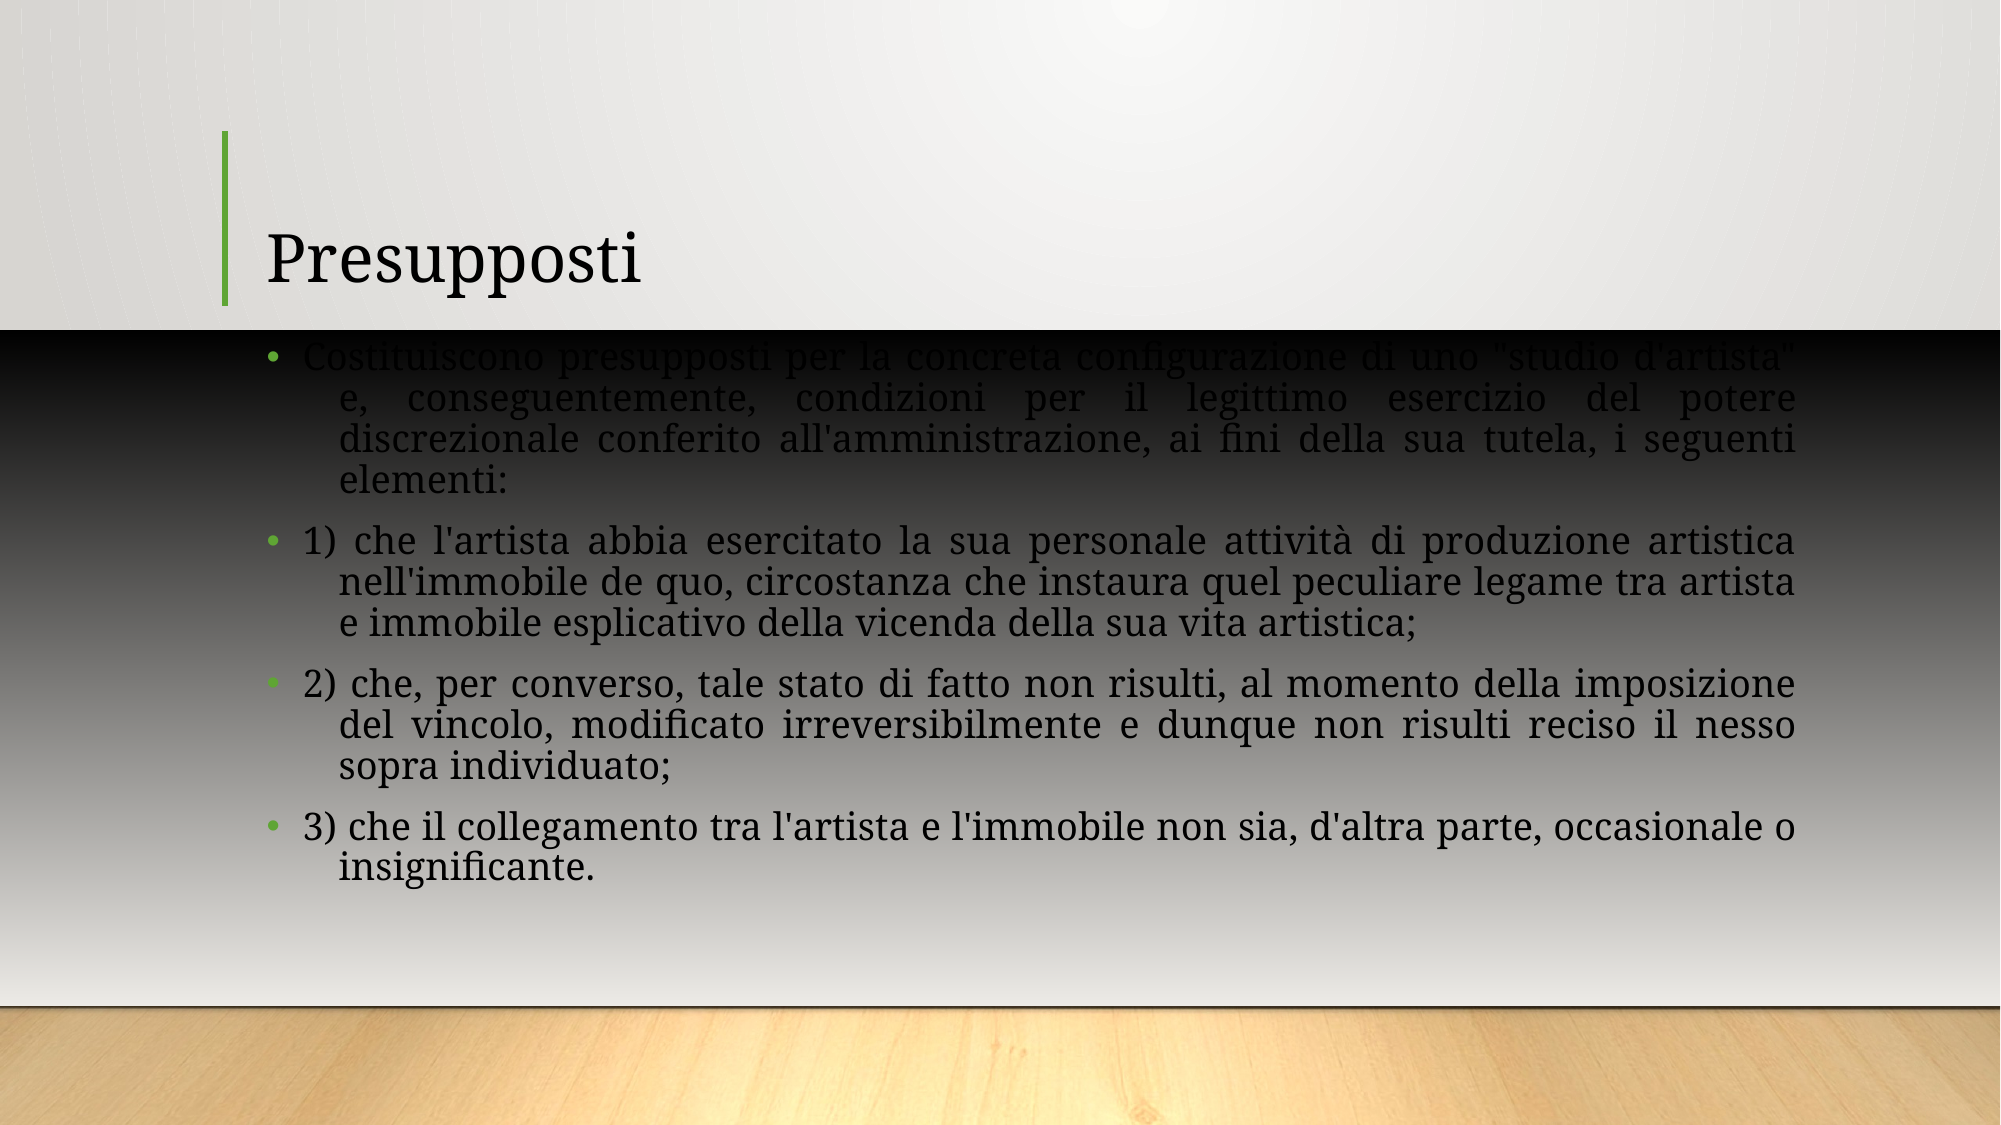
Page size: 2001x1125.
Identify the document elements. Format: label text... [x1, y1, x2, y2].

title Presupposti [251, 131, 1814, 305]
list Costituiscono presupposti per la concreta configurazione di uno "studio d'artista" e, conseguentemente, condizioni per il legittimo esercizio del potere discrezionale conferito all'amministrazione, ai fini della sua tutela, i seguenti elementi: 1) che l'artista abbia esercitato la sua personale attività di produzione artistica nell'immobile de quo, circostanza che instaura quel peculiare legame tra artista e immobile esplicativo della vicenda della sua vita artistica; 2) che, per converso, tale stato di fatto non risulti, al momento della imposizione del vincolo, modificato irreversibilmente e dunque non risulti reciso il nesso sopra individuato; 3) che il collegamento tra l'artista e l'immobile non sia, d'altra parte, occasionale o insignificante. [251, 330, 1814, 897]
